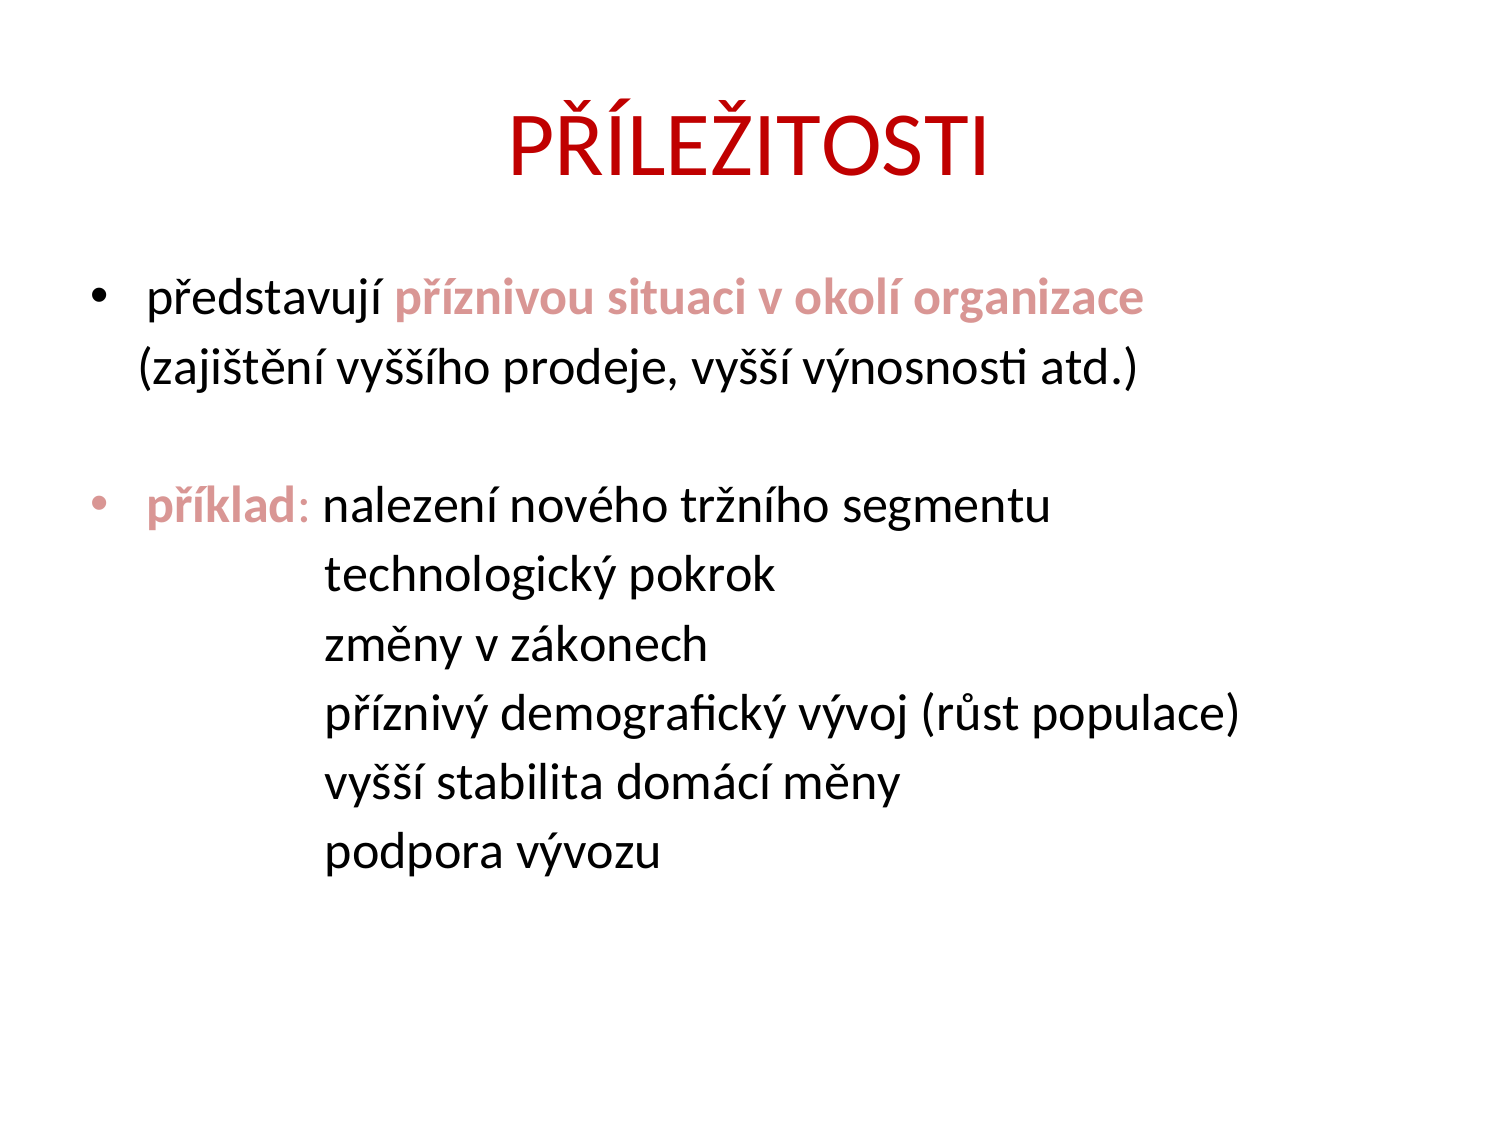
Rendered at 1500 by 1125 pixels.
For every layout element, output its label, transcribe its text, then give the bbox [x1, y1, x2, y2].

title PŘÍLEŽITOSTI [75, 45, 1426, 233]
list představují příznivou situaci v okolí organizace (zajištění vyššího prodeje, vyšší výnosnosti atd.) příklad: nalezení nového tržního segmentu technologický pokrok změny v zákonech příznivý demografický vývoj (růst populace) vyšší stabilita domácí měny podpora vývozu [75, 262, 1426, 1006]
